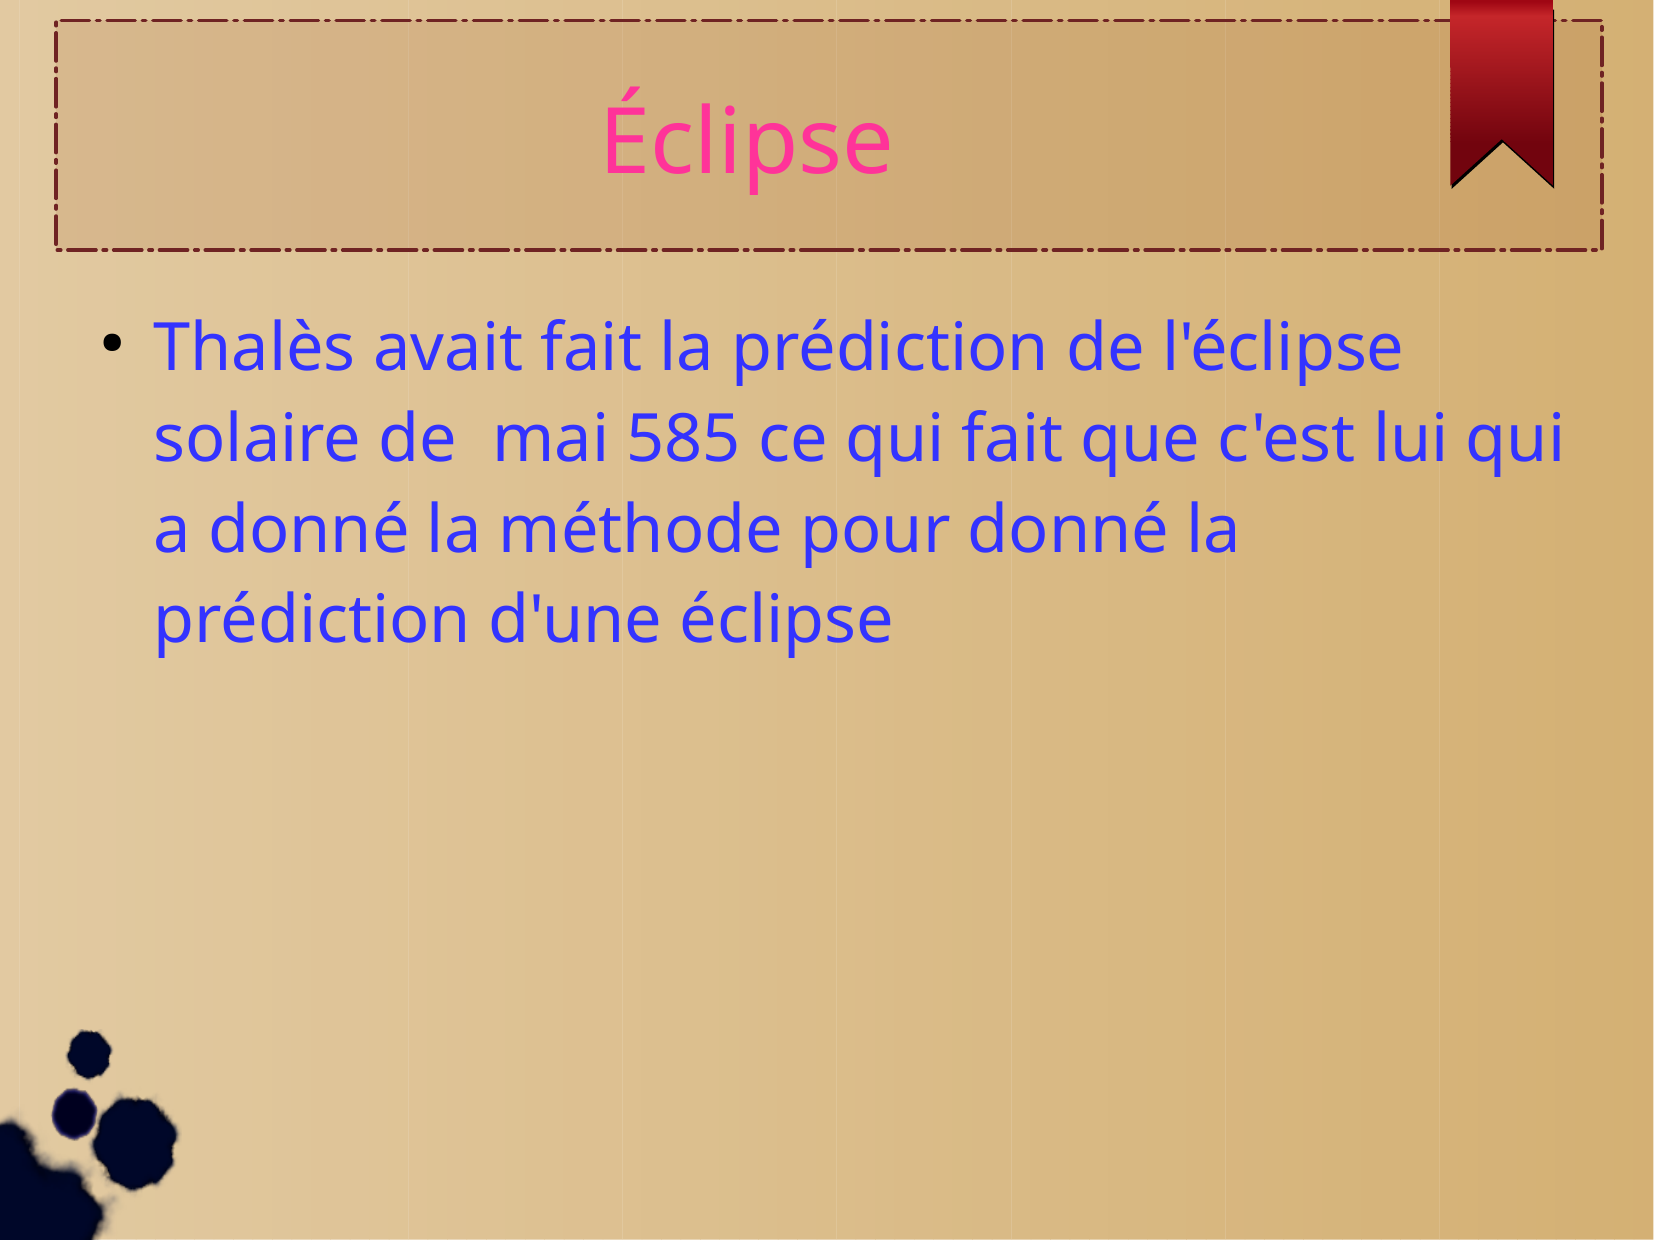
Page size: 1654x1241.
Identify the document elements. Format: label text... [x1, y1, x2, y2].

list Thalès avait fait la prédiction de l'éclipse solaire de mai 585 ce qui fait que c'est lui qui a donné la méthode pour donné la prédiction d'une éclipse [82, 299, 1571, 1019]
title Éclipse [82, 47, 1412, 229]
